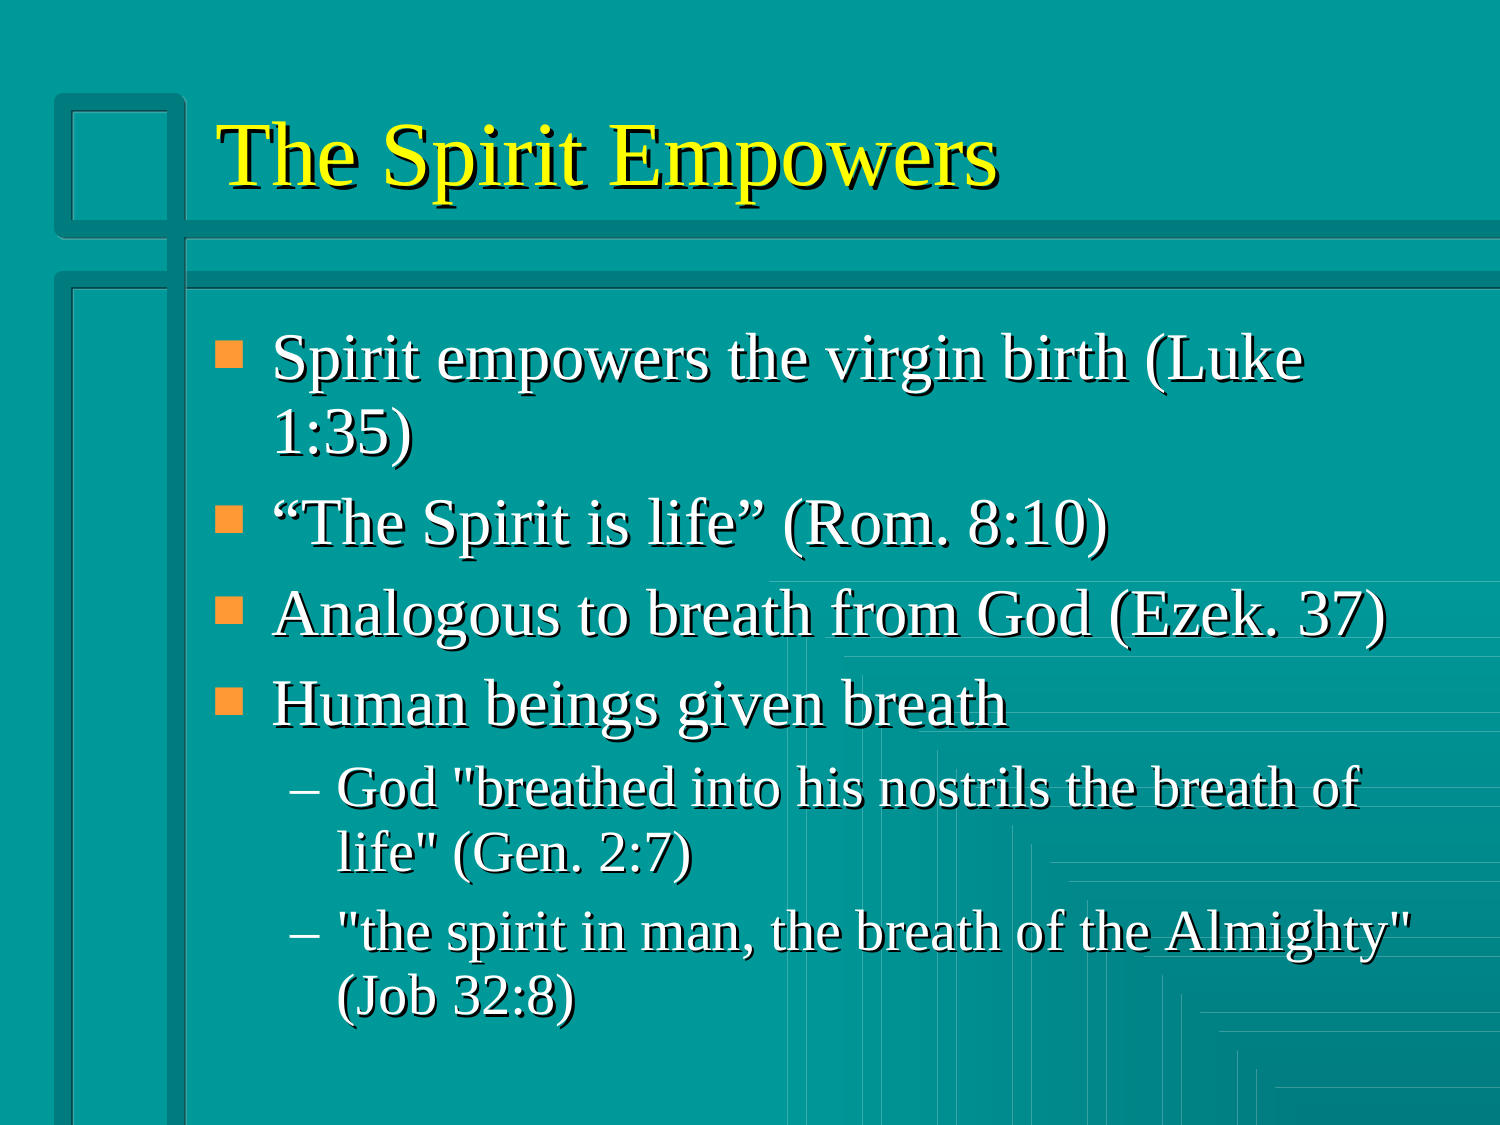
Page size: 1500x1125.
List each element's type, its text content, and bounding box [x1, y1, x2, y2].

title The Spirit Empowers [200, 34, 1476, 213]
list Spirit empowers the virgin birth (Luke 1:35) “The Spirit is life” (Rom. 8:10) Analogous to breath from God (Ezek. 37) Human beings given breath God "breathed into his nostrils the breath of life" (Gen. 2:7) "the spirit in man, the breath of the Almighty" (Job 32:8) [200, 312, 1476, 1036]
